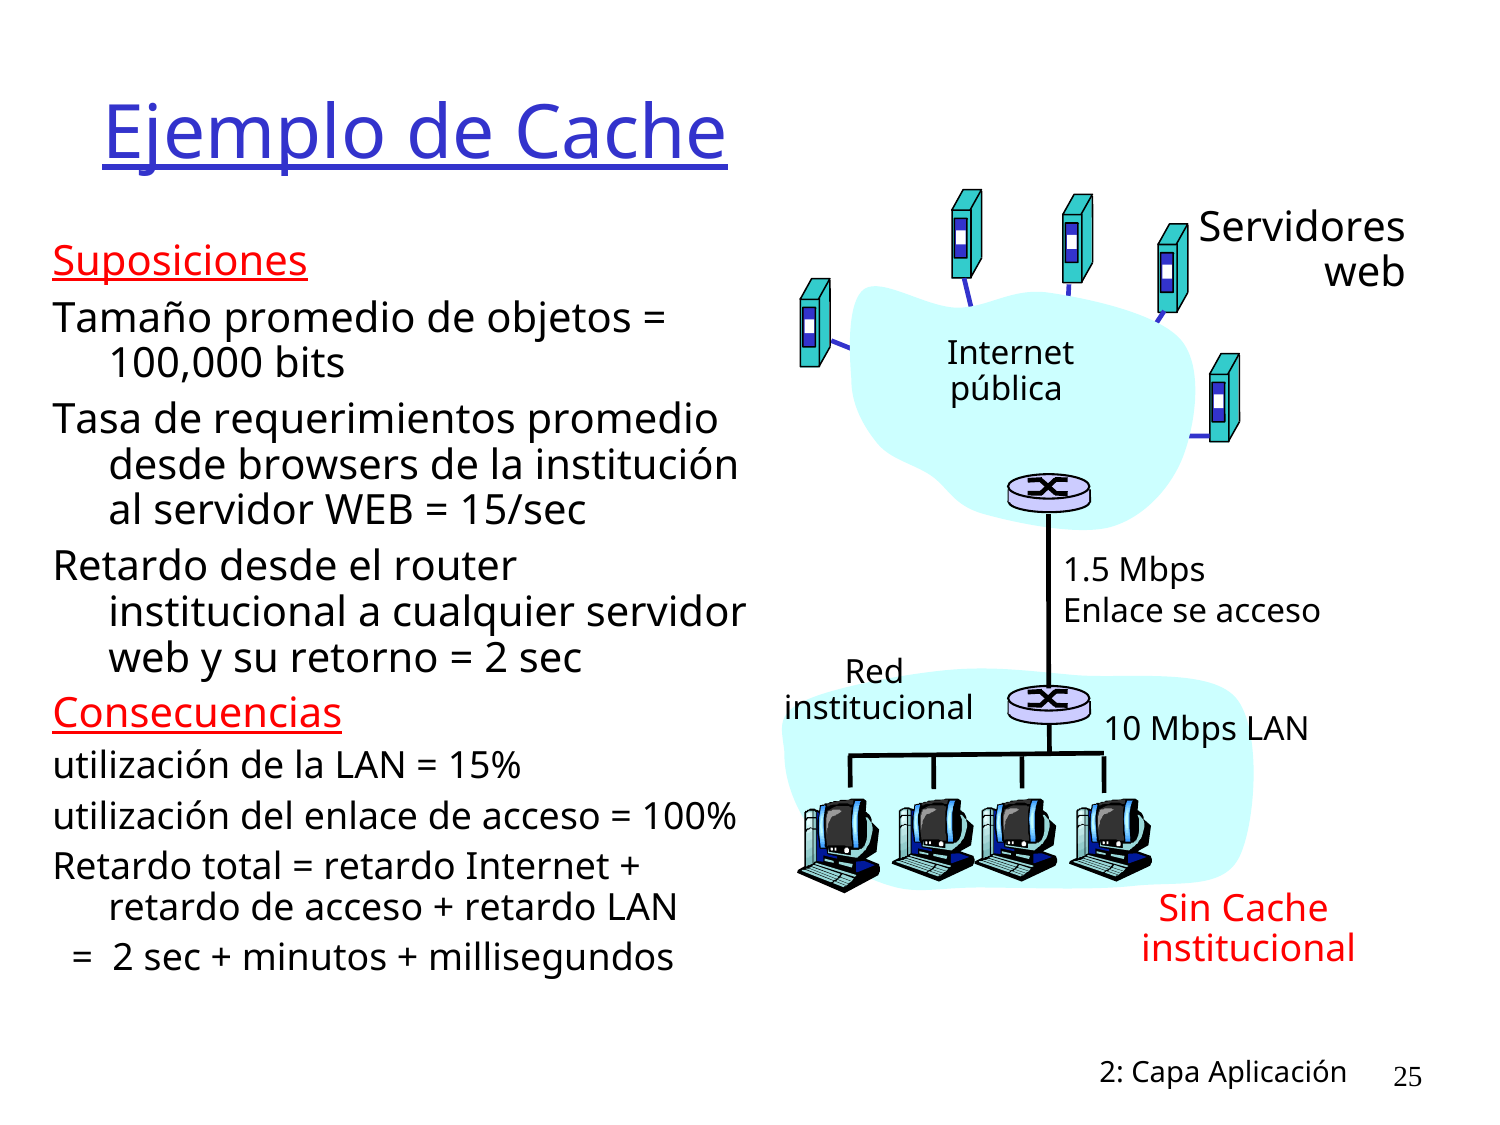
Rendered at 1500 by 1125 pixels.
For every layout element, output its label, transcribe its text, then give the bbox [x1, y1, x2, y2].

text_box [951, 189, 982, 279]
text_box [1062, 194, 1093, 283]
text_box [800, 278, 830, 368]
text_box [1209, 353, 1240, 443]
text_box [782, 668, 1254, 894]
text_box 1.5 Mbps Enlace se acceso [1047, 545, 1337, 637]
text_box Red institucional [769, 647, 990, 735]
title Ejemplo de Cache [87, 37, 1363, 225]
text_box 10 Mbps LAN [1088, 704, 1326, 756]
list Suposiciones Tamaño promedio de objetos = 100,000 bits Tasa de requerimientos promedio desde browsers de la institución al servidor WEB = 15/sec Retardo desde el router institucional a cualquier servidor web y su retorno = 2 sec Consecuencias utilización de la LAN = 15% utilización del enlace de acceso = 100% Retardo total = retardo Internet + retardo de acceso + retardo LAN = 2 sec + minutos + millisegundos [37, 226, 769, 1059]
text_box Sin Cache institucional [1126, 881, 1372, 978]
text_box [849, 286, 1196, 531]
text_box Internet pública [923, 327, 1090, 416]
text_box Servidores web [1183, 198, 1421, 304]
text_box [1158, 223, 1183, 313]
